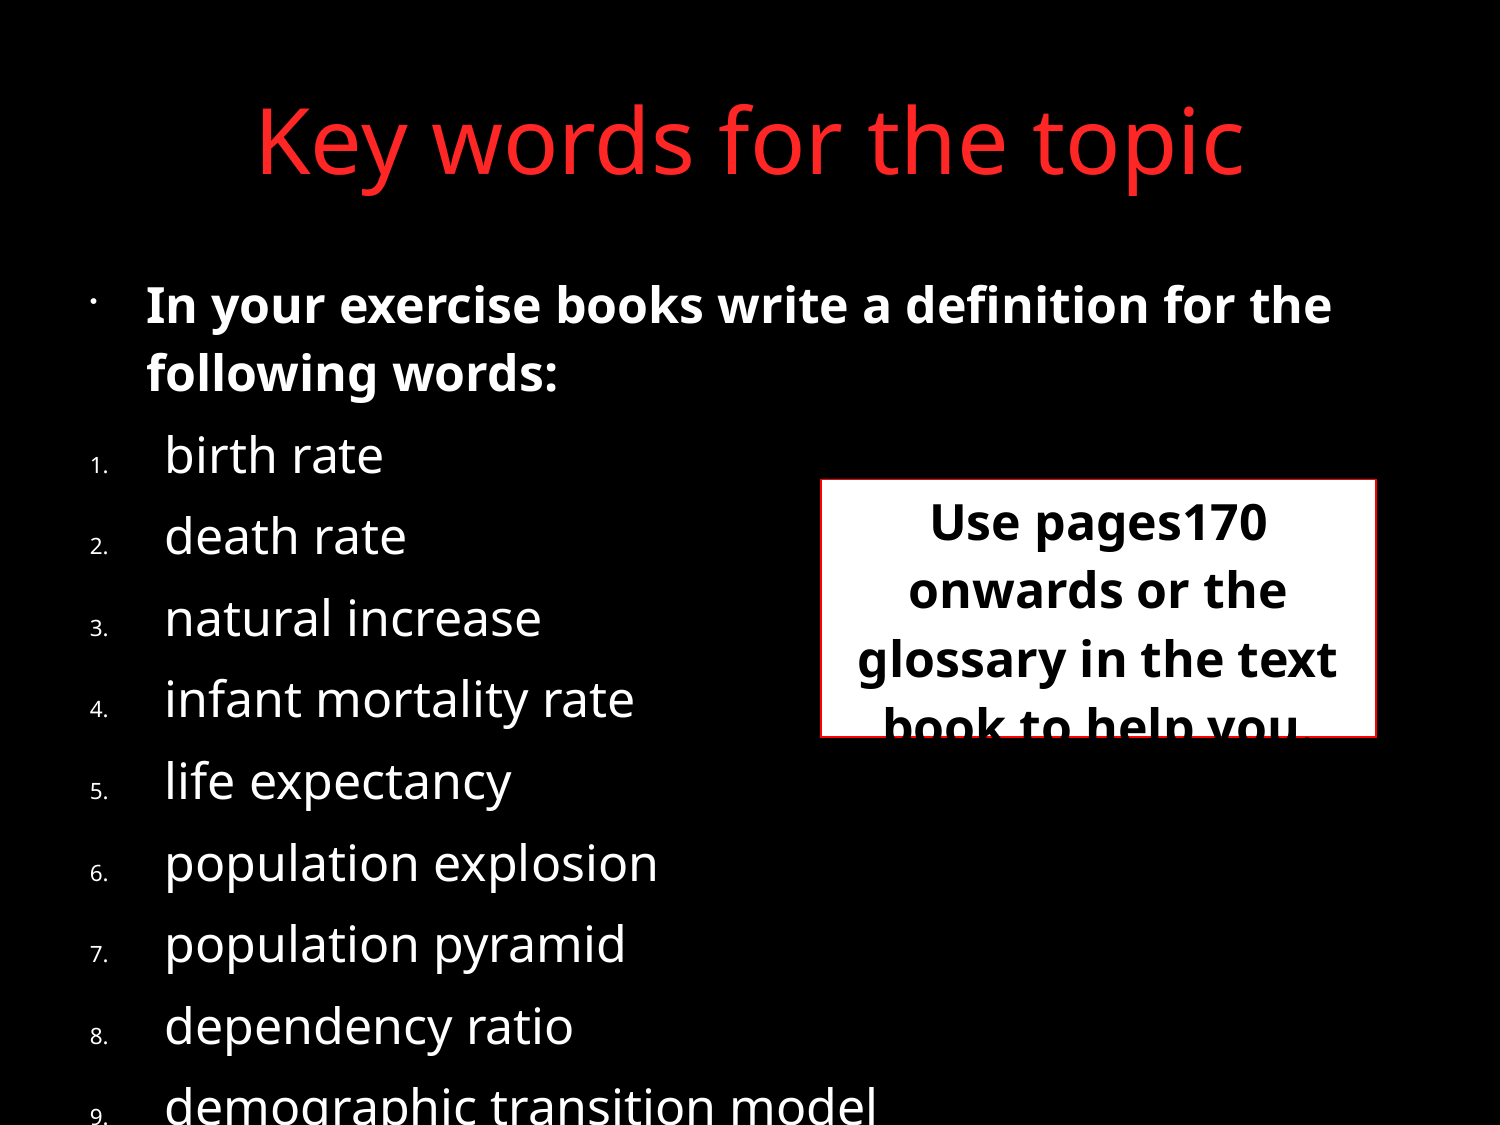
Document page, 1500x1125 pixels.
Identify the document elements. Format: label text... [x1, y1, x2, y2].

title Key words for the topic [75, 45, 1425, 233]
text_box Use pages170 onwards or the glossary in the text book to help you. [820, 479, 1376, 738]
list In your exercise books write a definition for the following words: birth rate death rate natural increase infant mortality rate life expectancy population explosion population pyramid dependency ratio demographic transition model [75, 262, 1425, 1005]
